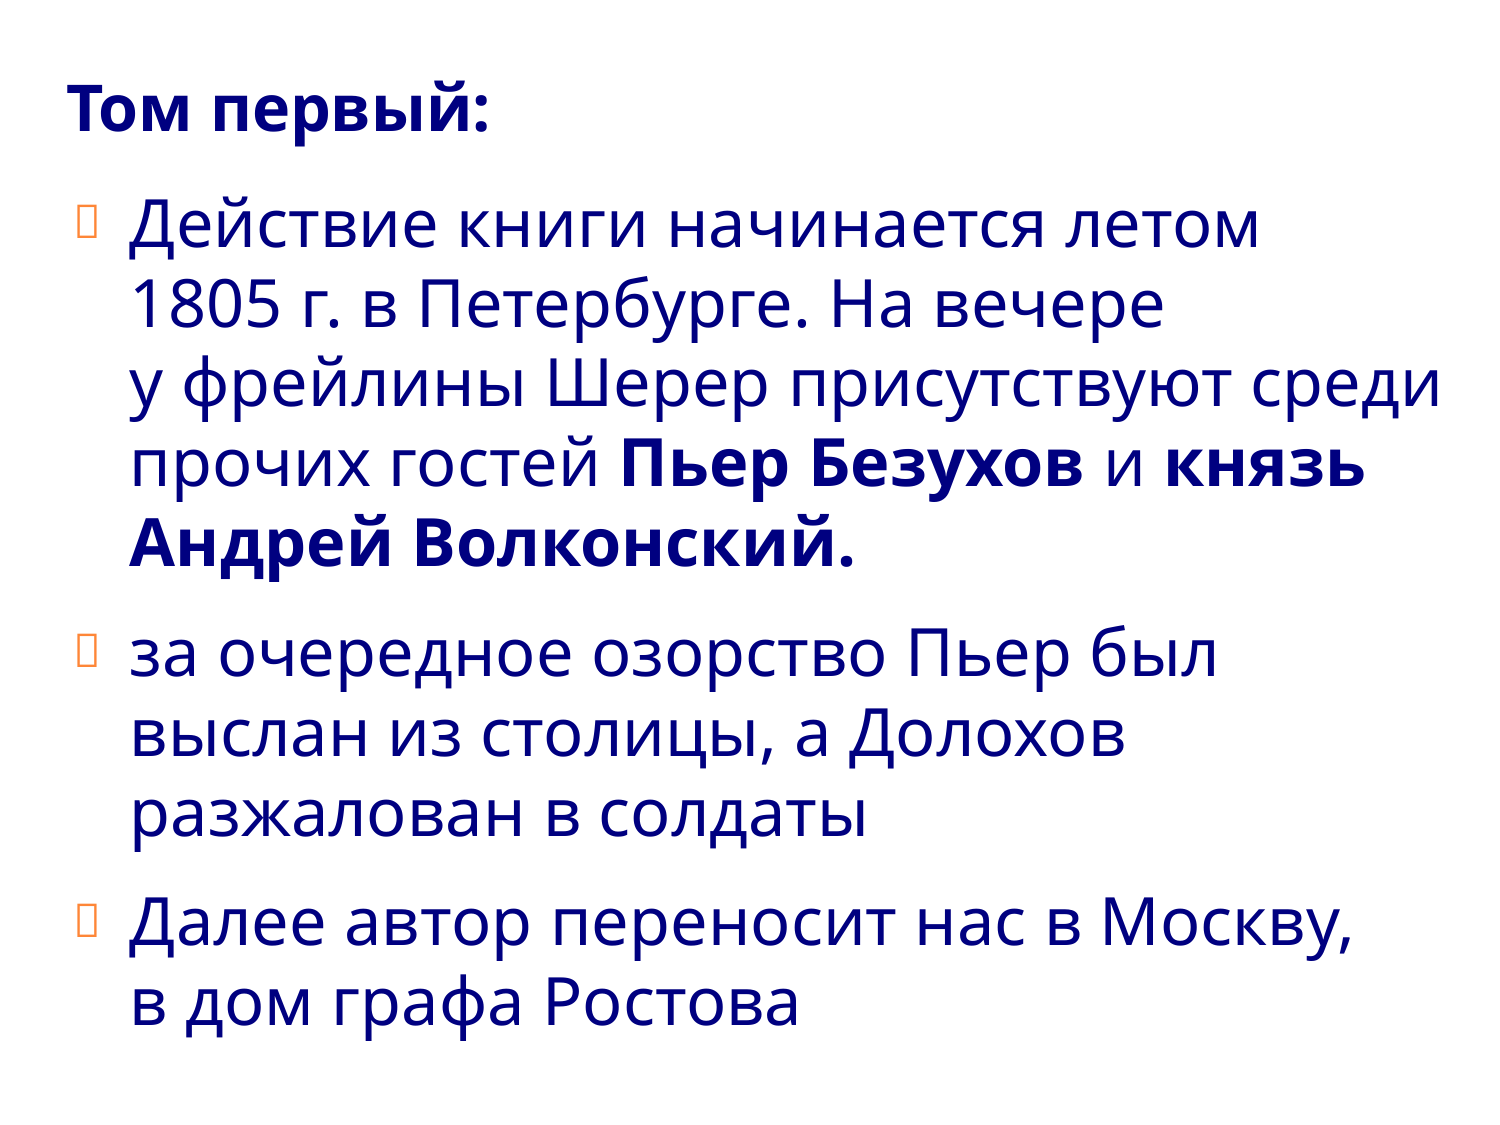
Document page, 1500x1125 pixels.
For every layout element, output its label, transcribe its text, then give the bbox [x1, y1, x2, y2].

list Действие книги начинается летом 1805 г. в Петербурге. На вечере у фрейлины Шерер присутствуют среди прочих гостей Пьер Безухов и князь Андрей Волконский. за очередное озорство Пьер был выслан из столицы, а Долохов разжалован в солдаты Далее автор переносит нас в Москву, в дом графа Ростова [59, 172, 1484, 1123]
title Том первый: [51, 59, 1477, 197]
